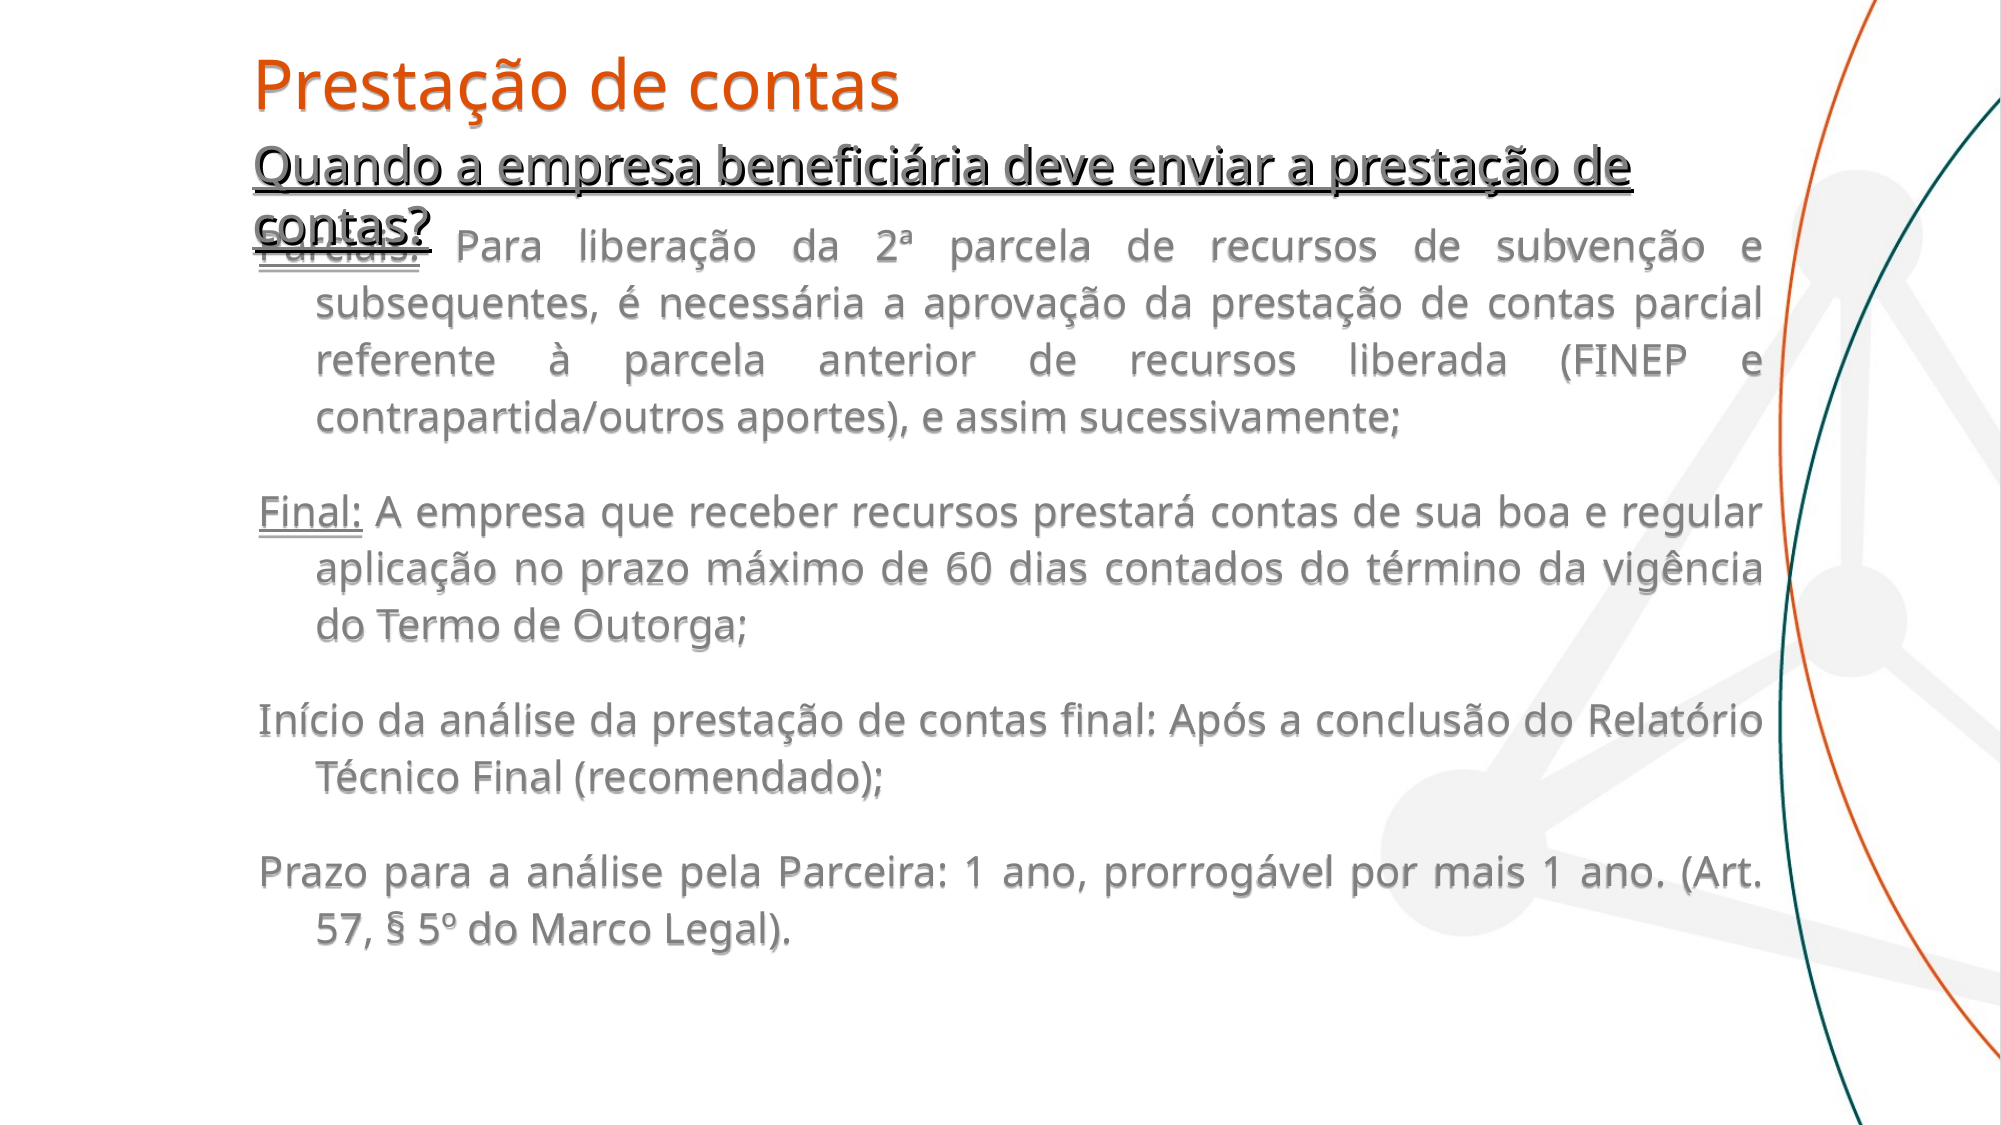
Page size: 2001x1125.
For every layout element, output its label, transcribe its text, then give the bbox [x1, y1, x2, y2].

text_box Prestação de contas [237, 27, 1250, 125]
text_box Quando a empresa beneficiária deve enviar a prestação de contas? [237, 125, 1780, 202]
text_box Parciais: Para liberação da 2ª parcela de recursos de subvenção e subsequentes, é necessária a aprovação da prestação de contas parcial referente à parcela anterior de recursos liberada (FINEP e contrapartida/outros aportes), e assim sucessivamente; Final: A empresa que receber recursos prestará contas de sua boa e regular aplicação no prazo máximo de 60 dias contados do término da vigência do Termo de Outorga; Início da análise da prestação de contas final: Após a conclusão do Relatório Técnico Final (recomendado); Prazo para a análise pela Parceira: 1 ano, prorrogável por mais 1 ano. (Art. 57, § 5º do Marco Legal). [244, 208, 1780, 1071]
